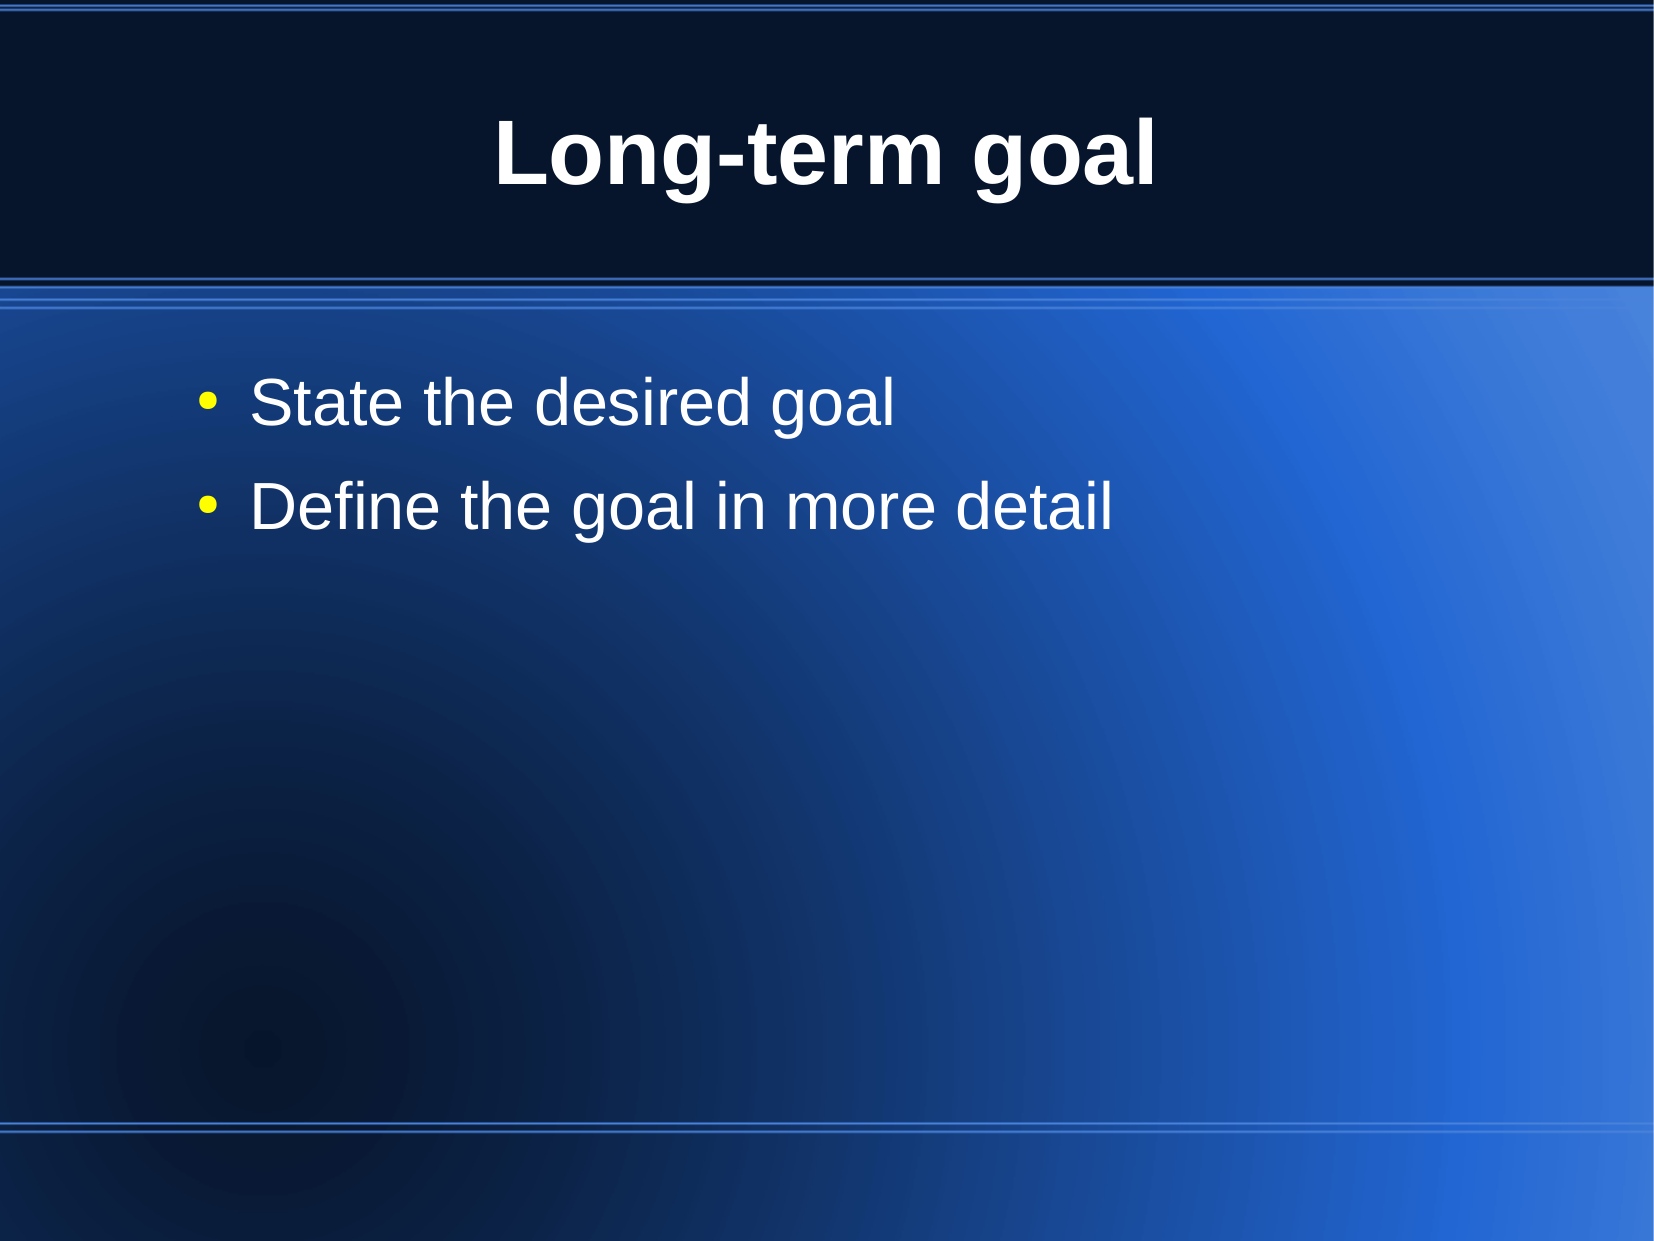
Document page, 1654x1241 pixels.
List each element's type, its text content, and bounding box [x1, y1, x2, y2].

picture [0, 0, 1654, 1241]
list State the desired goal Define the goal in more detail [178, 364, 1570, 1147]
title Long-term goal [82, 49, 1571, 257]
